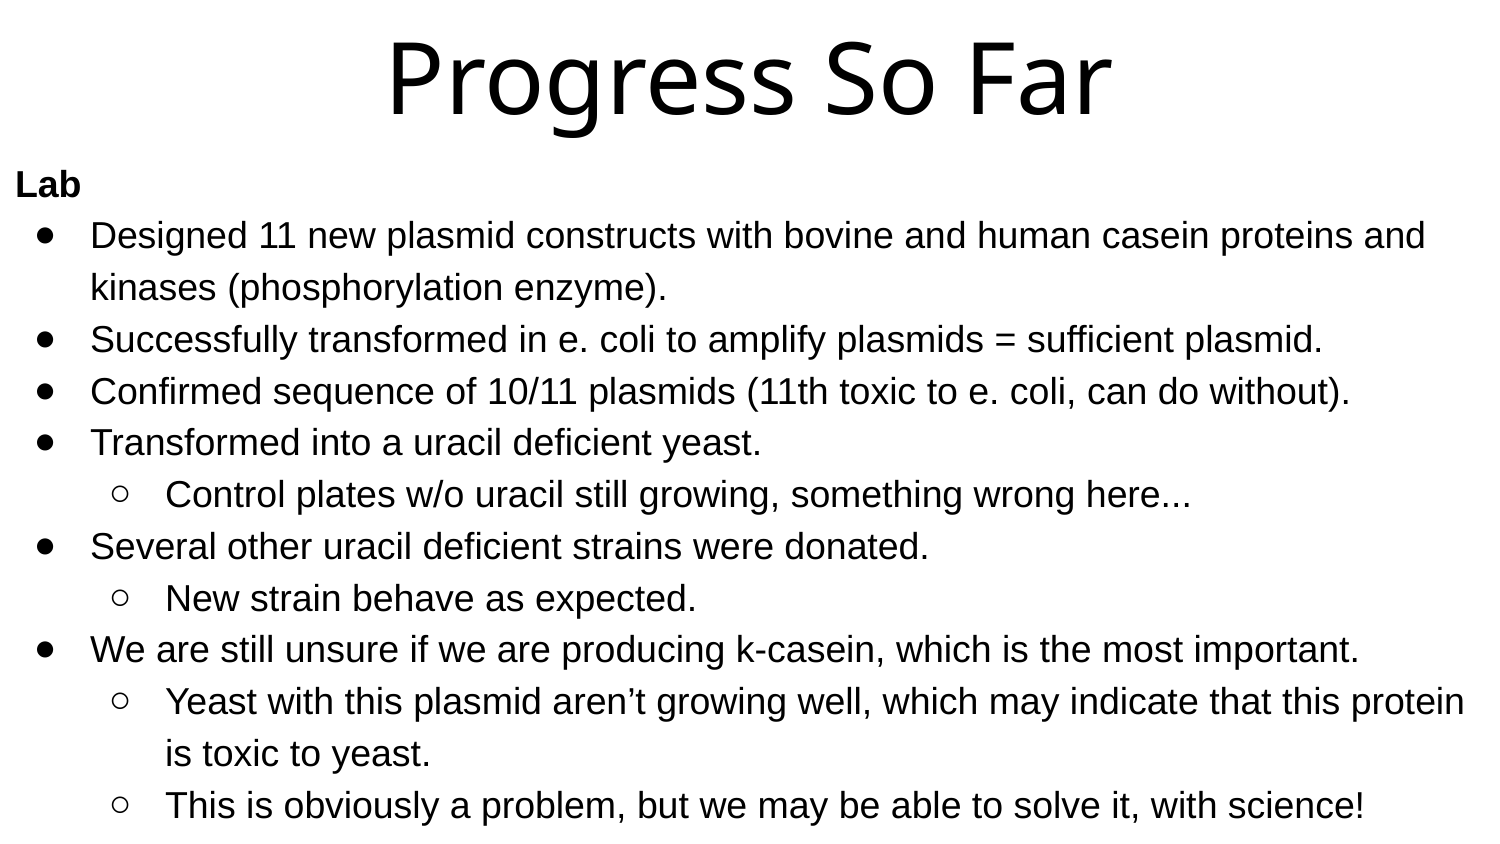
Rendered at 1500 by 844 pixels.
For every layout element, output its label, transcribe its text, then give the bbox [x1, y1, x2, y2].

text_box Lab Designed 11 new plasmid constructs with bovine and human casein proteins and kinases (phosphorylation enzyme). Successfully transformed in e. coli to amplify plasmids = sufficient plasmid. Confirmed sequence of 10/11 plasmids (11th toxic to e. coli, can do without). Transformed into a uracil deficient yeast. Control plates w/o uracil still growing, something wrong here... Several other uracil deficient strains were donated. New strain behave as expected. We are still unsure if we are producing k-casein, which is the most important. Yeast with this plasmid aren’t growing well, which may indicate that this protein is toxic to yeast. This is obviously a problem, but we may be able to solve it, with science! [0, 138, 1500, 209]
text_box Progress So Far [0, 0, 1500, 136]
